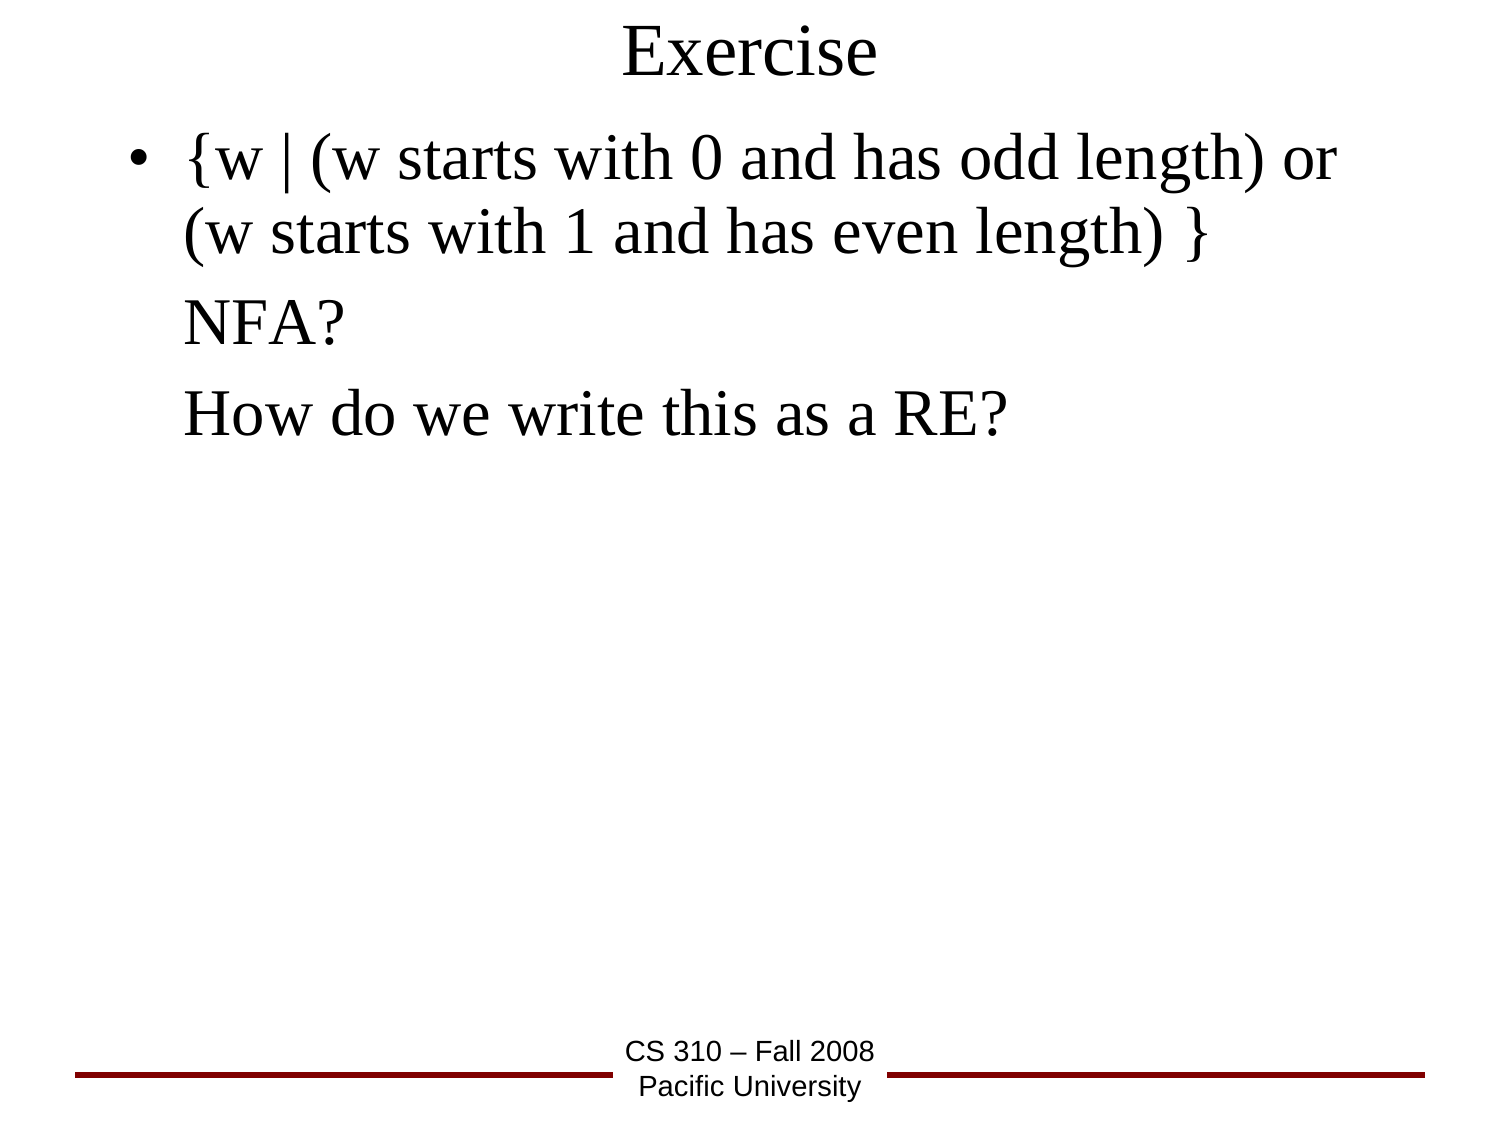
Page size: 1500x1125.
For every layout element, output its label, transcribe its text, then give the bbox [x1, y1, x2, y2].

list {w | (w starts with 0 and has odd length) or (w starts with 1 and has even length) } NFA? How do we write this as a RE? [112, 112, 1388, 1001]
title Exercise [112, 0, 1388, 103]
